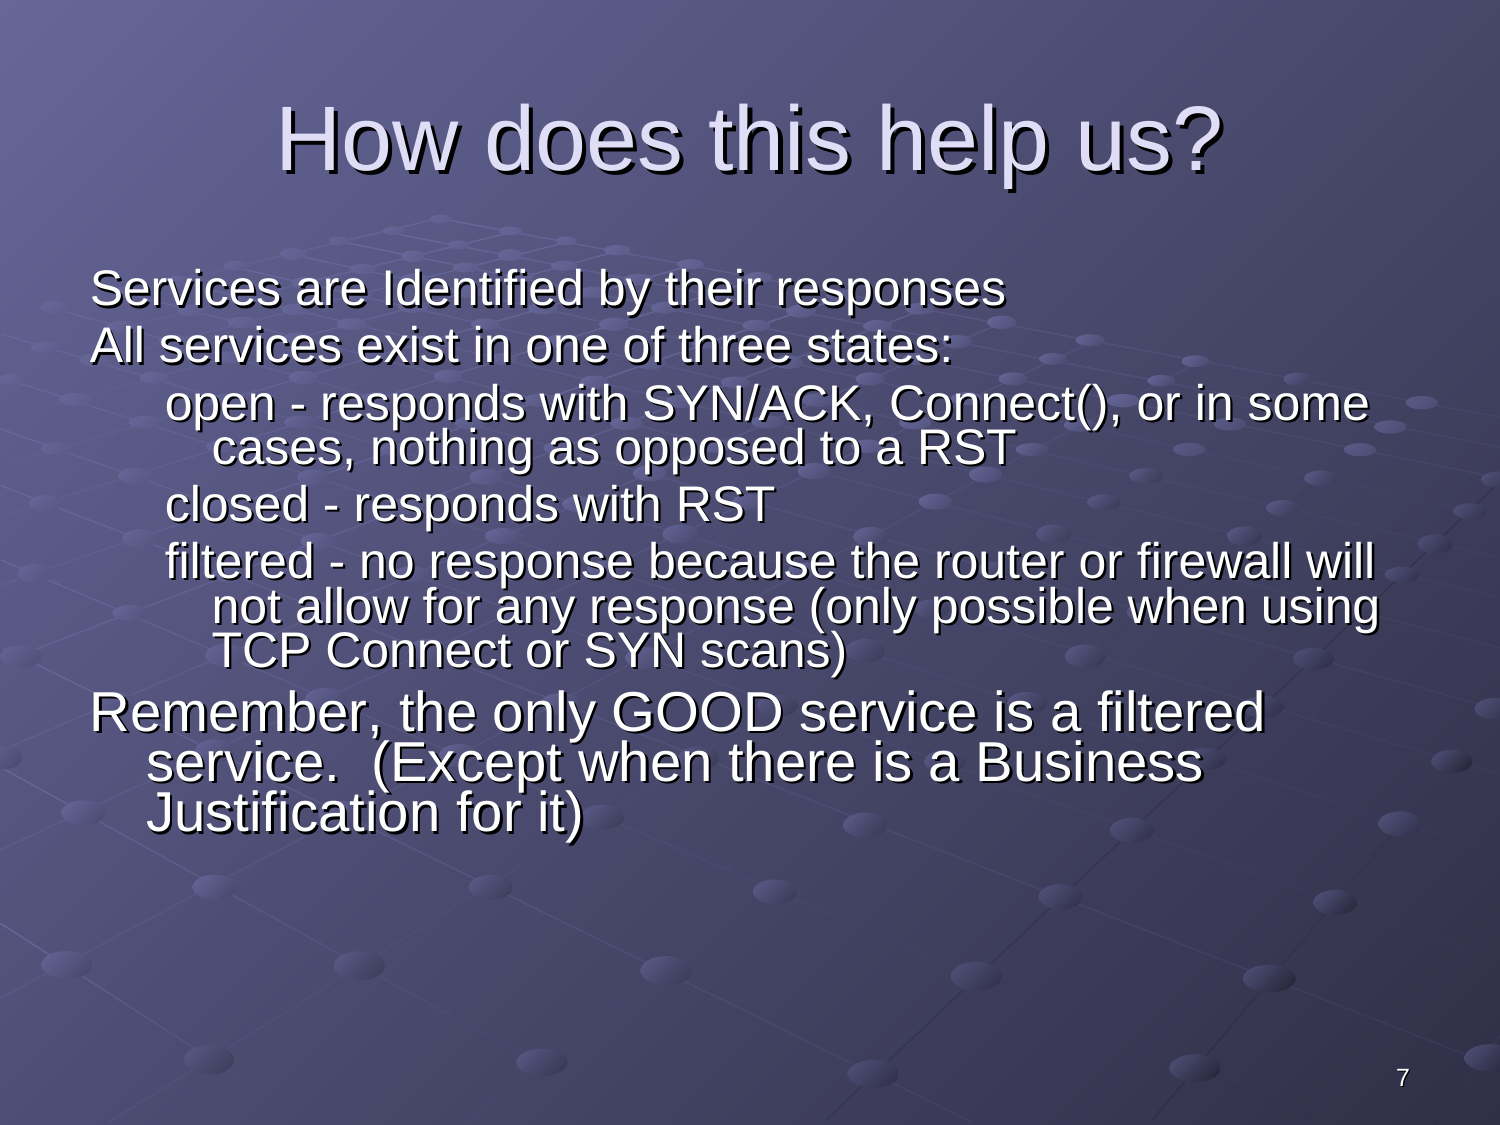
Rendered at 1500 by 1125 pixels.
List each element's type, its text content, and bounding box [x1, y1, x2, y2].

title How does this help us? [75, 45, 1426, 233]
list Services are Identified by their responses All services exist in one of three states: open - responds with SYN/ACK, Connect(), or in some cases, nothing as opposed to a RST closed - responds with RST filtered - no response because the router or firewall will not allow for any response (only possible when using TCP Connect or SYN scans) Remember, the only GOOD service is a filtered service. (Except when there is a Business Justification for it) [75, 262, 1426, 1007]
